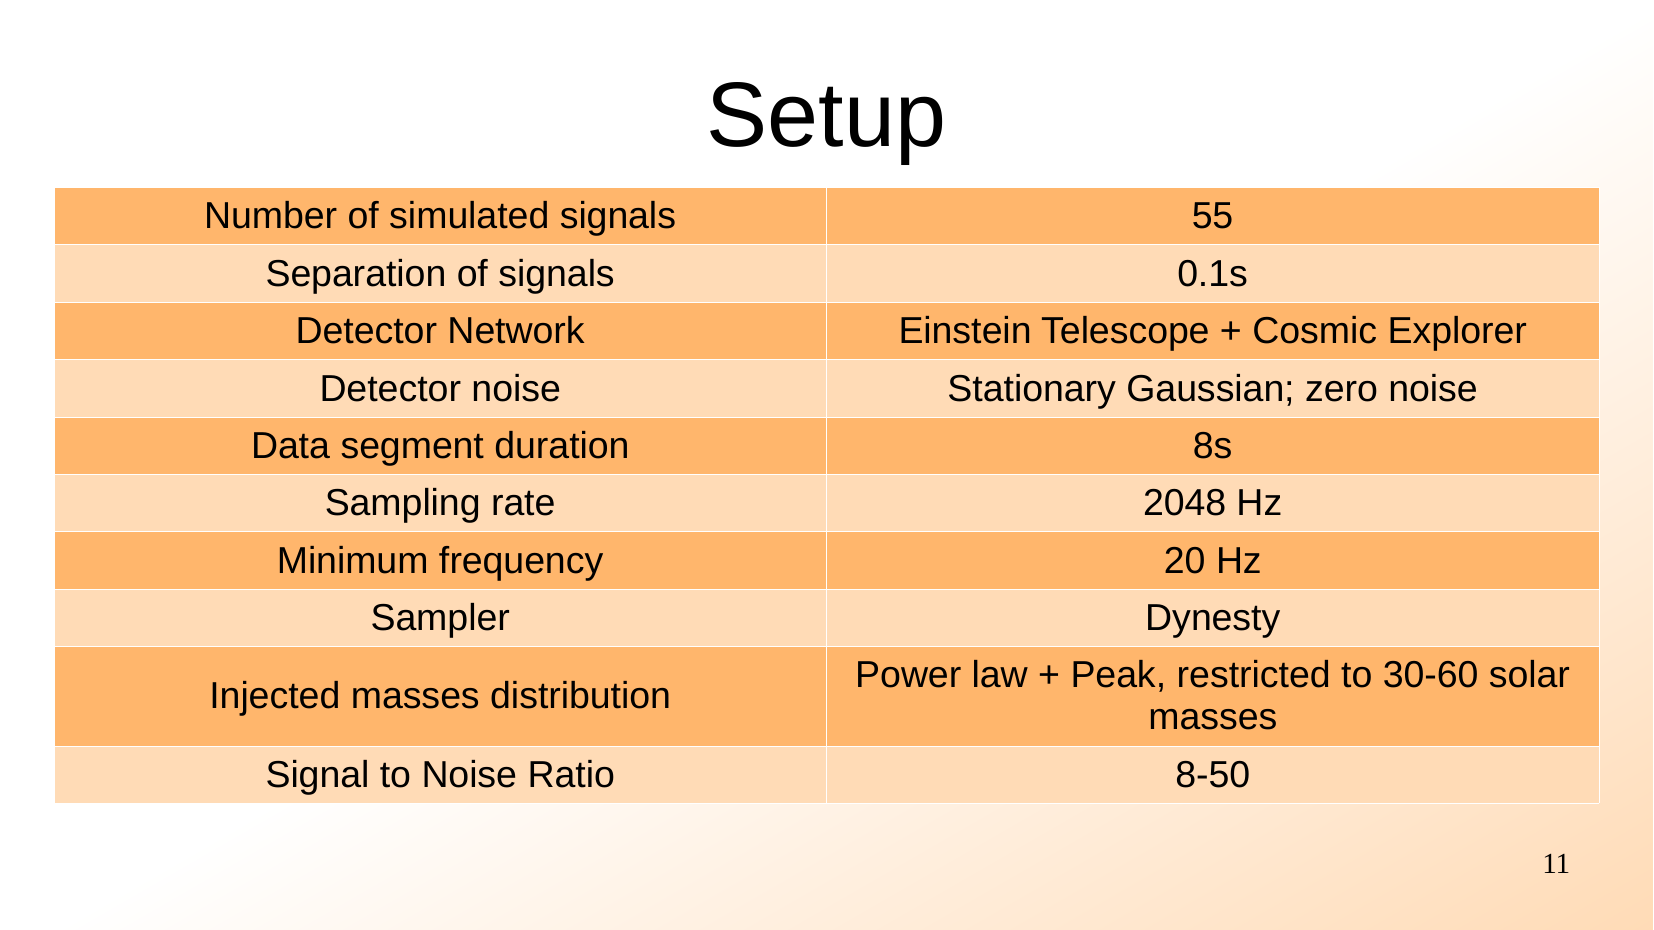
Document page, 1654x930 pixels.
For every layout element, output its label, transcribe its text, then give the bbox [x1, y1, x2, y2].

table_cell 20 Hz [827, 532, 1599, 589]
table_cell Stationary Gaussian; zero noise [827, 360, 1599, 417]
table_cell Power law + Peak, restricted to 30-60 solar masses [827, 647, 1599, 746]
table_cell Injected masses distribution [55, 647, 826, 746]
table_header 55 [827, 188, 1599, 244]
table_cell Einstein Telescope + Cosmic Explorer [827, 303, 1599, 359]
table_cell Signal to Noise Ratio [55, 747, 826, 803]
table_cell Separation of signals [55, 245, 826, 302]
title Setup [82, 37, 1571, 187]
table_cell 2048 Hz [827, 475, 1599, 531]
table_cell Detector Network [55, 303, 826, 359]
table_cell Sampling rate [55, 475, 826, 531]
table_cell Minimum frequency [55, 532, 826, 589]
table_cell 8s [827, 418, 1599, 474]
table_header Number of simulated signals [55, 188, 826, 244]
table_cell 0.1s [827, 245, 1599, 302]
table_cell Detector noise [55, 360, 826, 417]
table_cell Data segment duration [55, 418, 826, 474]
table_cell 8-50 [827, 747, 1599, 803]
table_cell Dynesty [827, 590, 1599, 646]
table_cell Sampler [55, 590, 826, 646]
